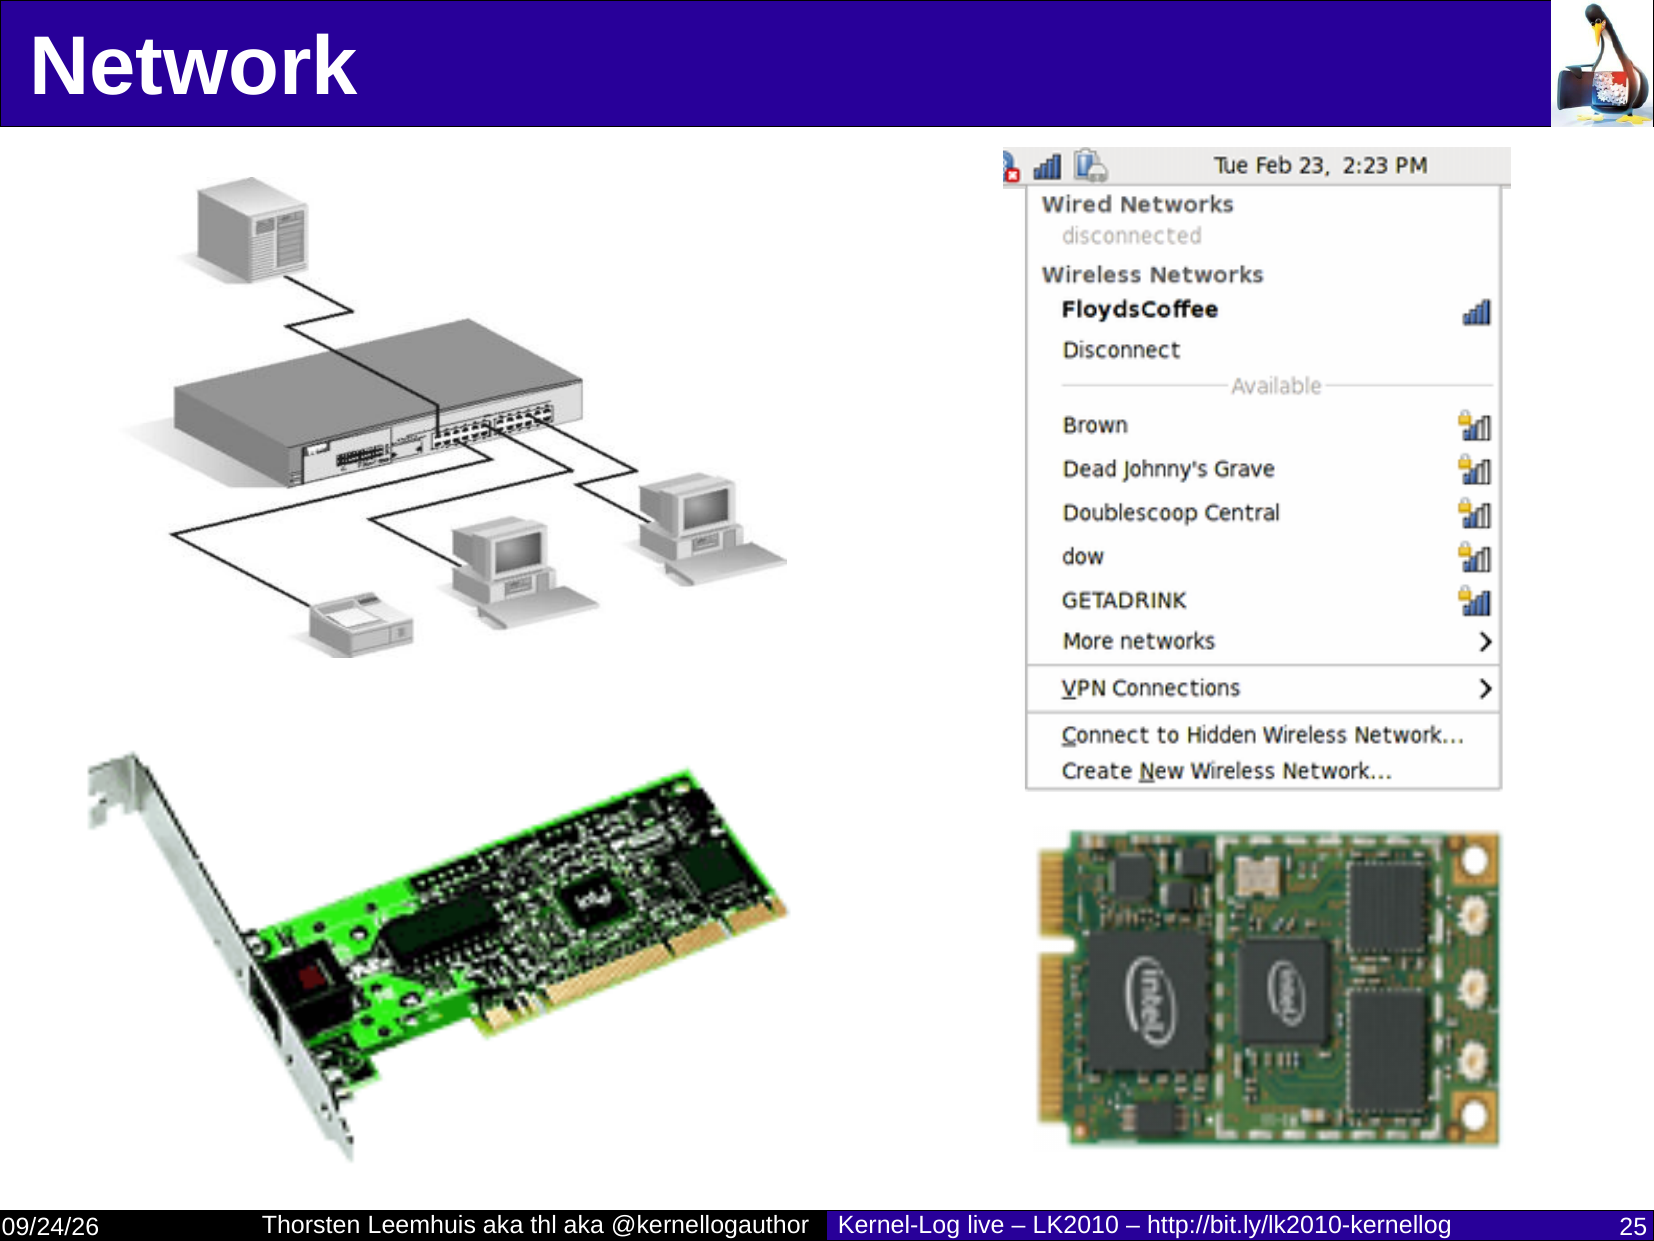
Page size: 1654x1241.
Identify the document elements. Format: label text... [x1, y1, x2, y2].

picture [1033, 826, 1506, 1152]
title Network [29, 19, 1535, 113]
picture [1551, 0, 1653, 127]
picture [118, 177, 787, 658]
picture [1003, 147, 1511, 798]
picture [29, 738, 798, 1182]
